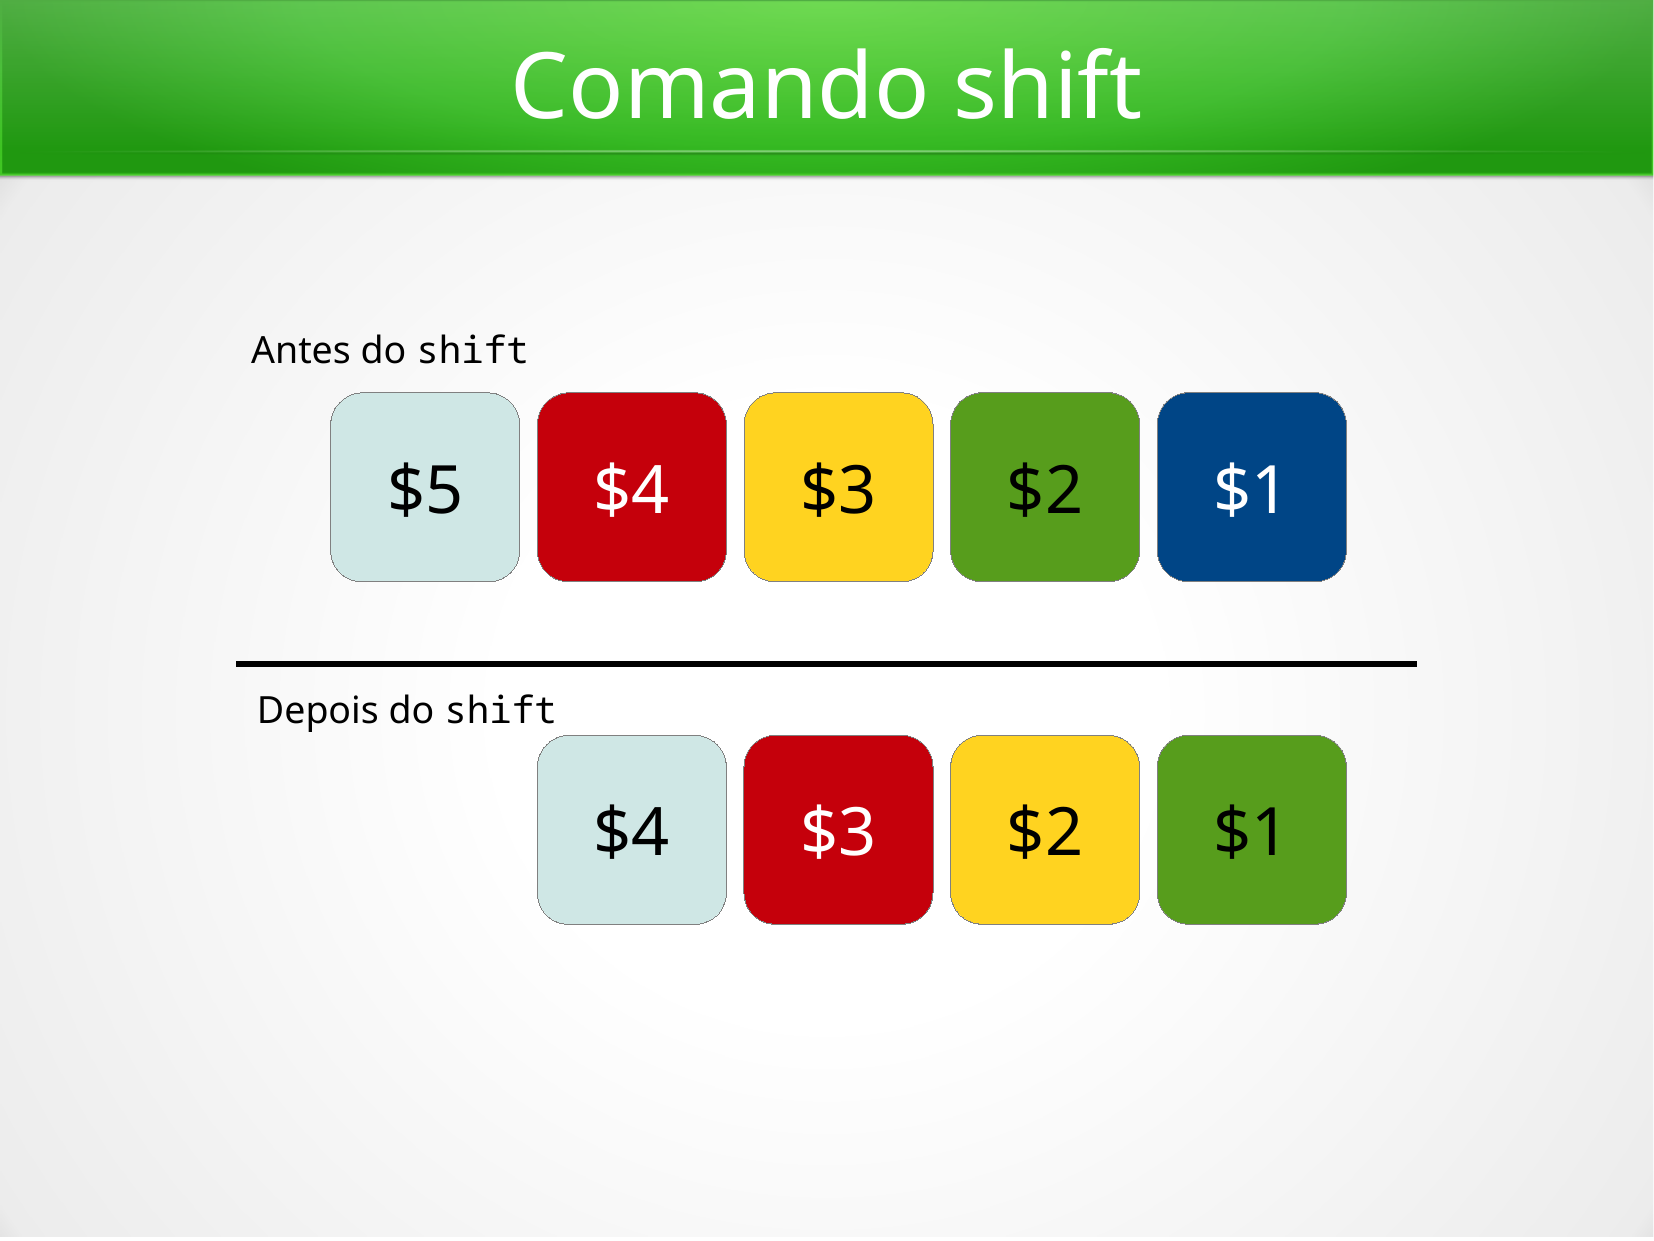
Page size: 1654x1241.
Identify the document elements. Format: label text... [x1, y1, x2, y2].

text_box $2 [950, 392, 1140, 582]
picture [0, 0, 1654, 1237]
text_box Depois do shift [242, 676, 546, 734]
text_box $4 [537, 392, 727, 582]
text_box Antes do shift [236, 315, 521, 373]
text_box $4 [537, 735, 727, 925]
text_box $1 [1157, 392, 1347, 582]
text_box $3 [744, 392, 934, 582]
text_box $3 [743, 735, 934, 925]
text_box $2 [950, 735, 1140, 925]
text_box $5 [330, 392, 520, 582]
text_box $1 [1157, 735, 1347, 925]
title Comando shift [82, 11, 1571, 154]
